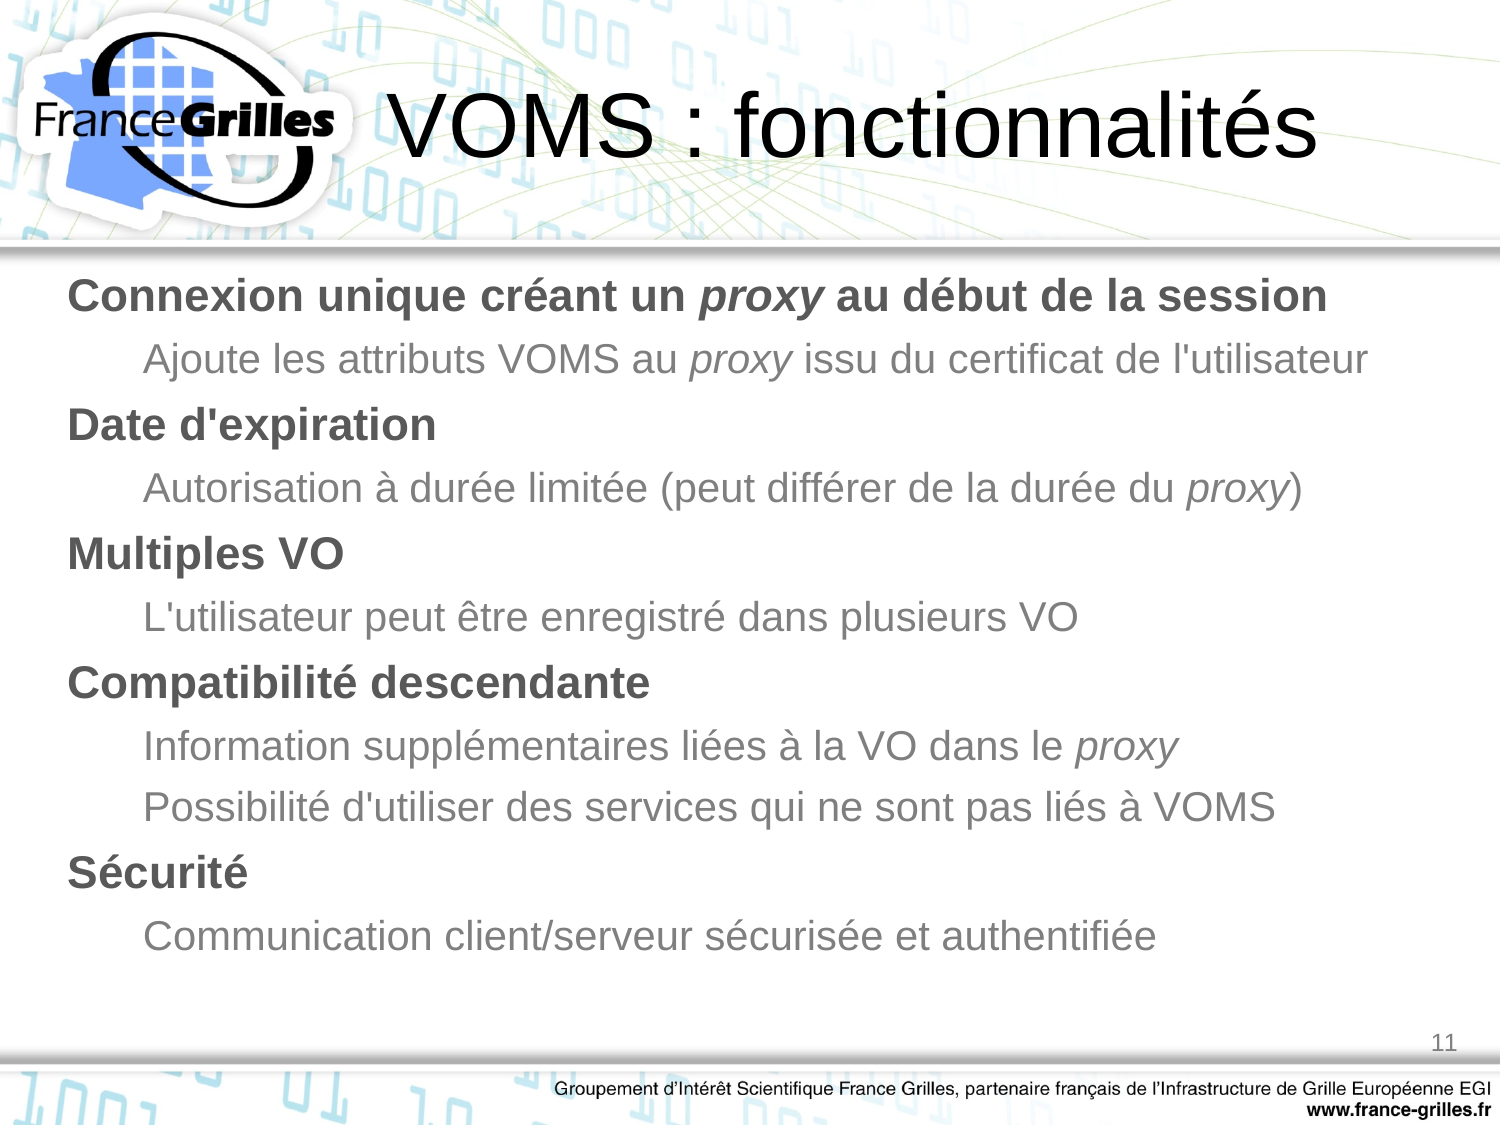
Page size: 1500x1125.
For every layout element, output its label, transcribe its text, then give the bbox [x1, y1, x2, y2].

title VOMS : fonctionnalités [372, 7, 1459, 244]
list Connexion unique créant un proxy au début de la session Ajoute les attributs VOMS au proxy issu du certificat de l'utilisateur Date d'expiration Autorisation à durée limitée (peut différer de la durée du proxy) Multiples VO L'utilisateur peut être enregistré dans plusieurs VO Compatibilité descendante Information supplémentaires liées à la VO dans le proxy Possibilité d'utiliser des services qui ne sont pas liés à VOMS Sécurité Communication client/serveur sécurisée et authentifiée [53, 262, 1477, 1043]
picture [0, 0, 1500, 1125]
